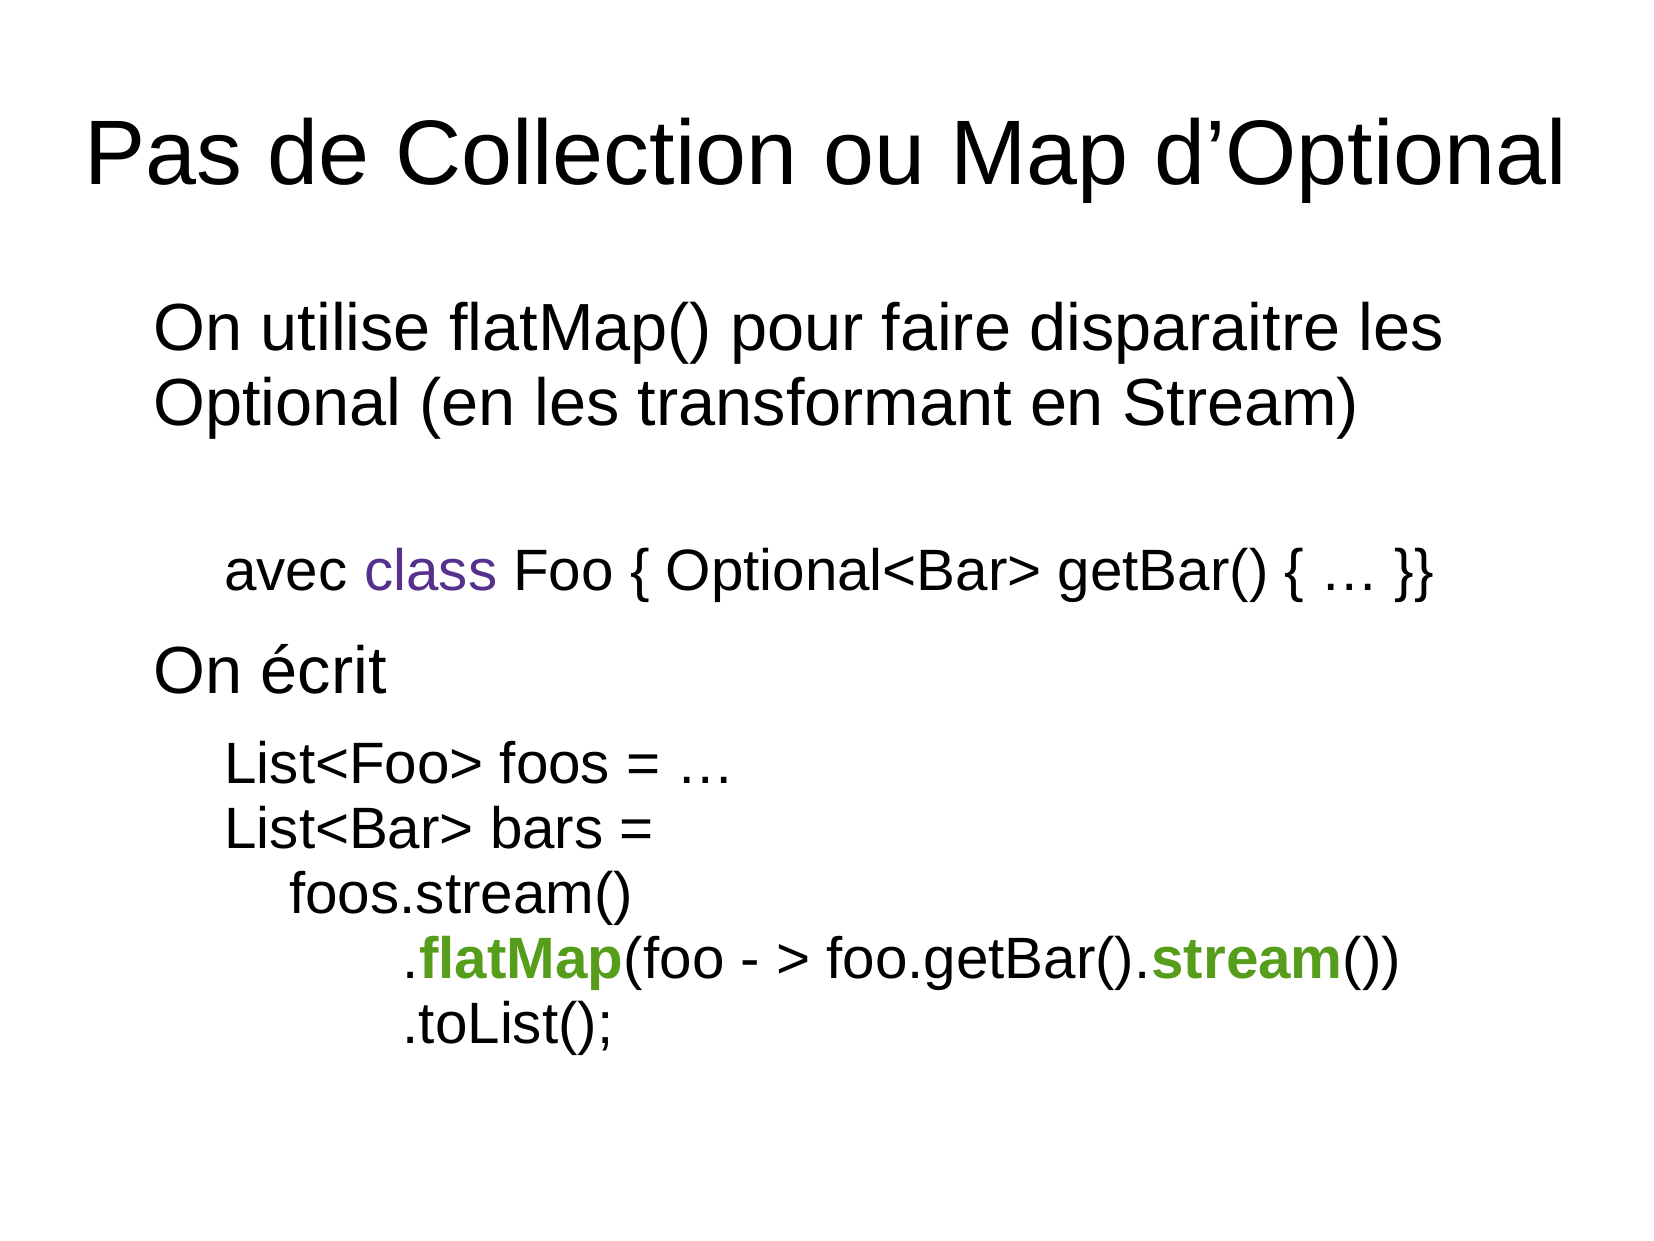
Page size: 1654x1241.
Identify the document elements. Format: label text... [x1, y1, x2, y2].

list On utilise flatMap() pour faire disparaitre les Optional (en les transformant en Stream) avec class Foo { Optional<Bar> getBar() { … }} On écrit List<Foo> foos = … List<Bar> bars = foos.stream() .flatMap(foo - > foo.getBar().stream()) .toList(); [82, 290, 1571, 1186]
title Pas de Collection ou Map d’Optional [82, 49, 1571, 257]
